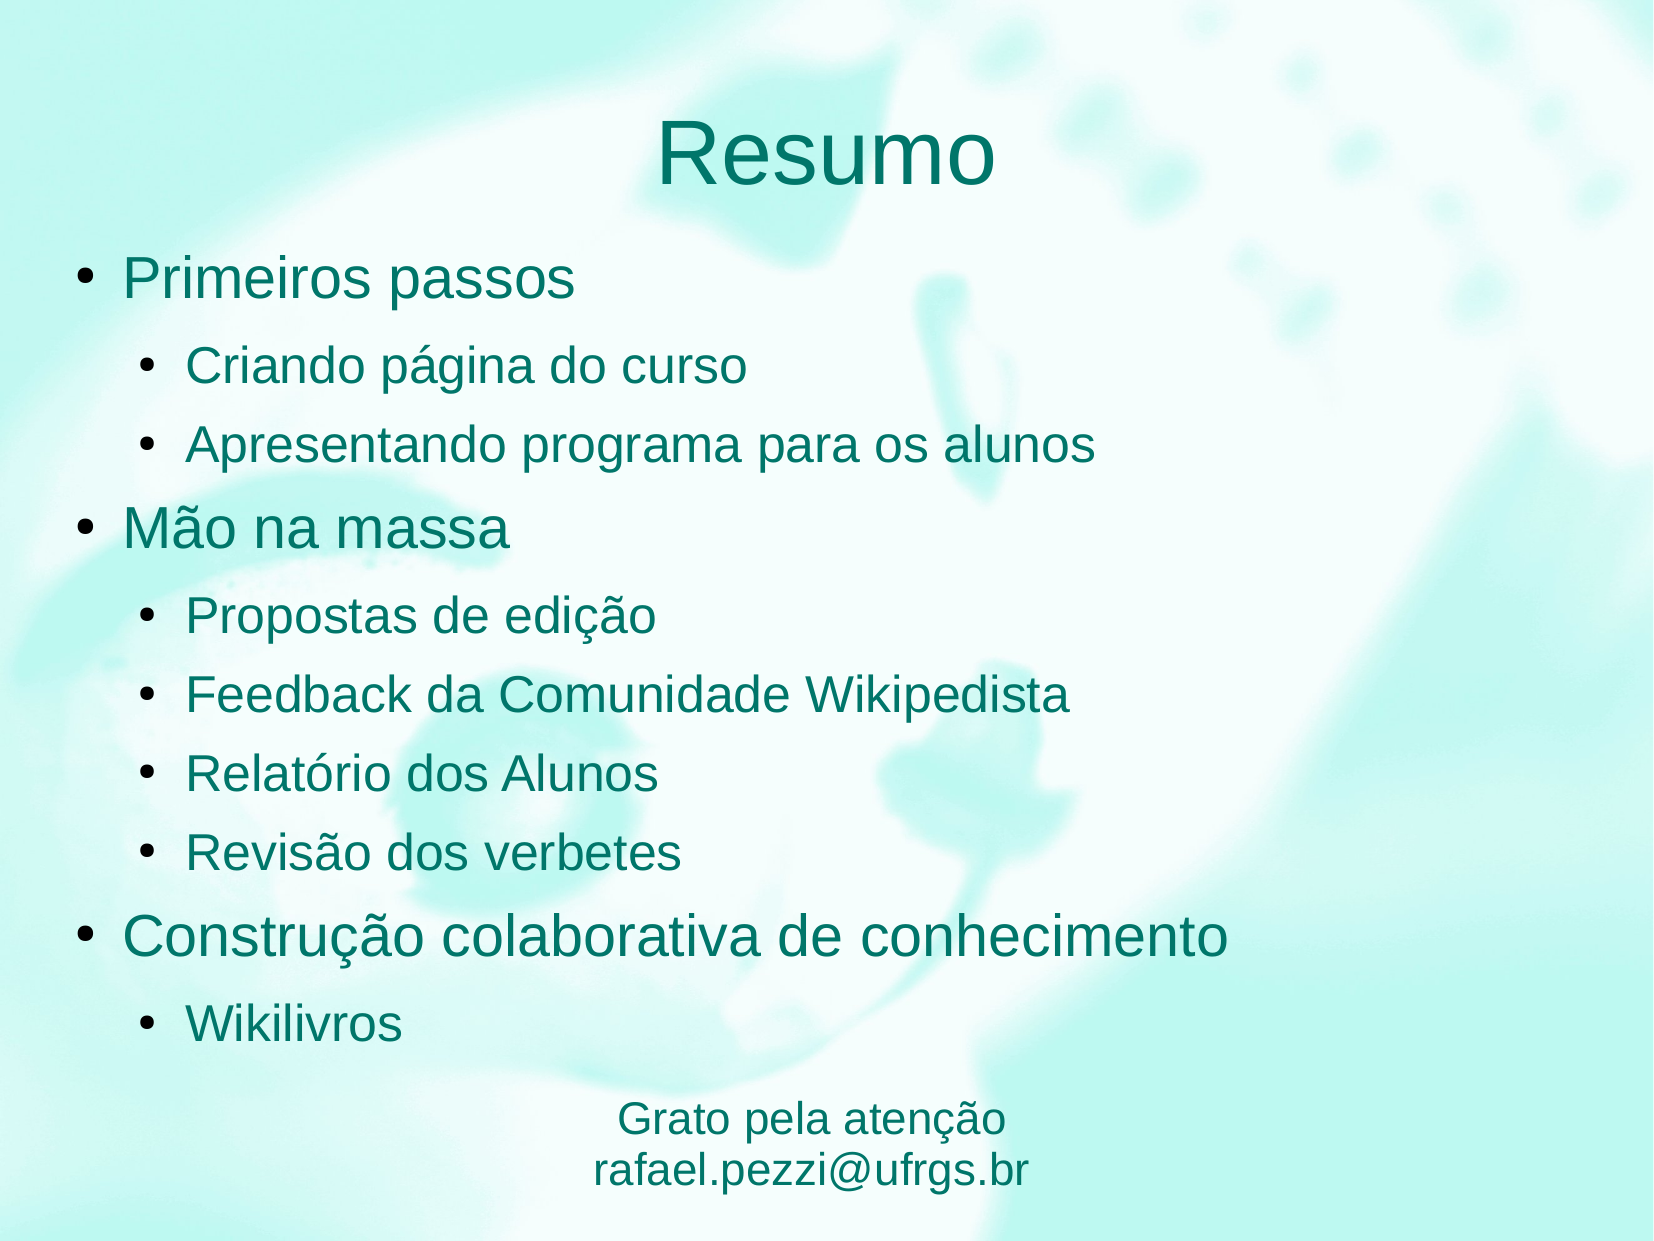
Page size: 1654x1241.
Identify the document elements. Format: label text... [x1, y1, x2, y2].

text_box Grato pela atenção rafael.pezzi@ufrgs.br [88, 1092, 1536, 1196]
list Primeiros passos Criando página do curso Apresentando programa para os alunos Mão na massa Propostas de edição Feedback da Comunidade Wikipedista Relatório dos Alunos Revisão dos verbetes Construção colaborativa de conhecimento Wikilivros [59, 244, 1548, 1063]
picture [0, 0, 1654, 1241]
title Resumo [82, 49, 1571, 257]
